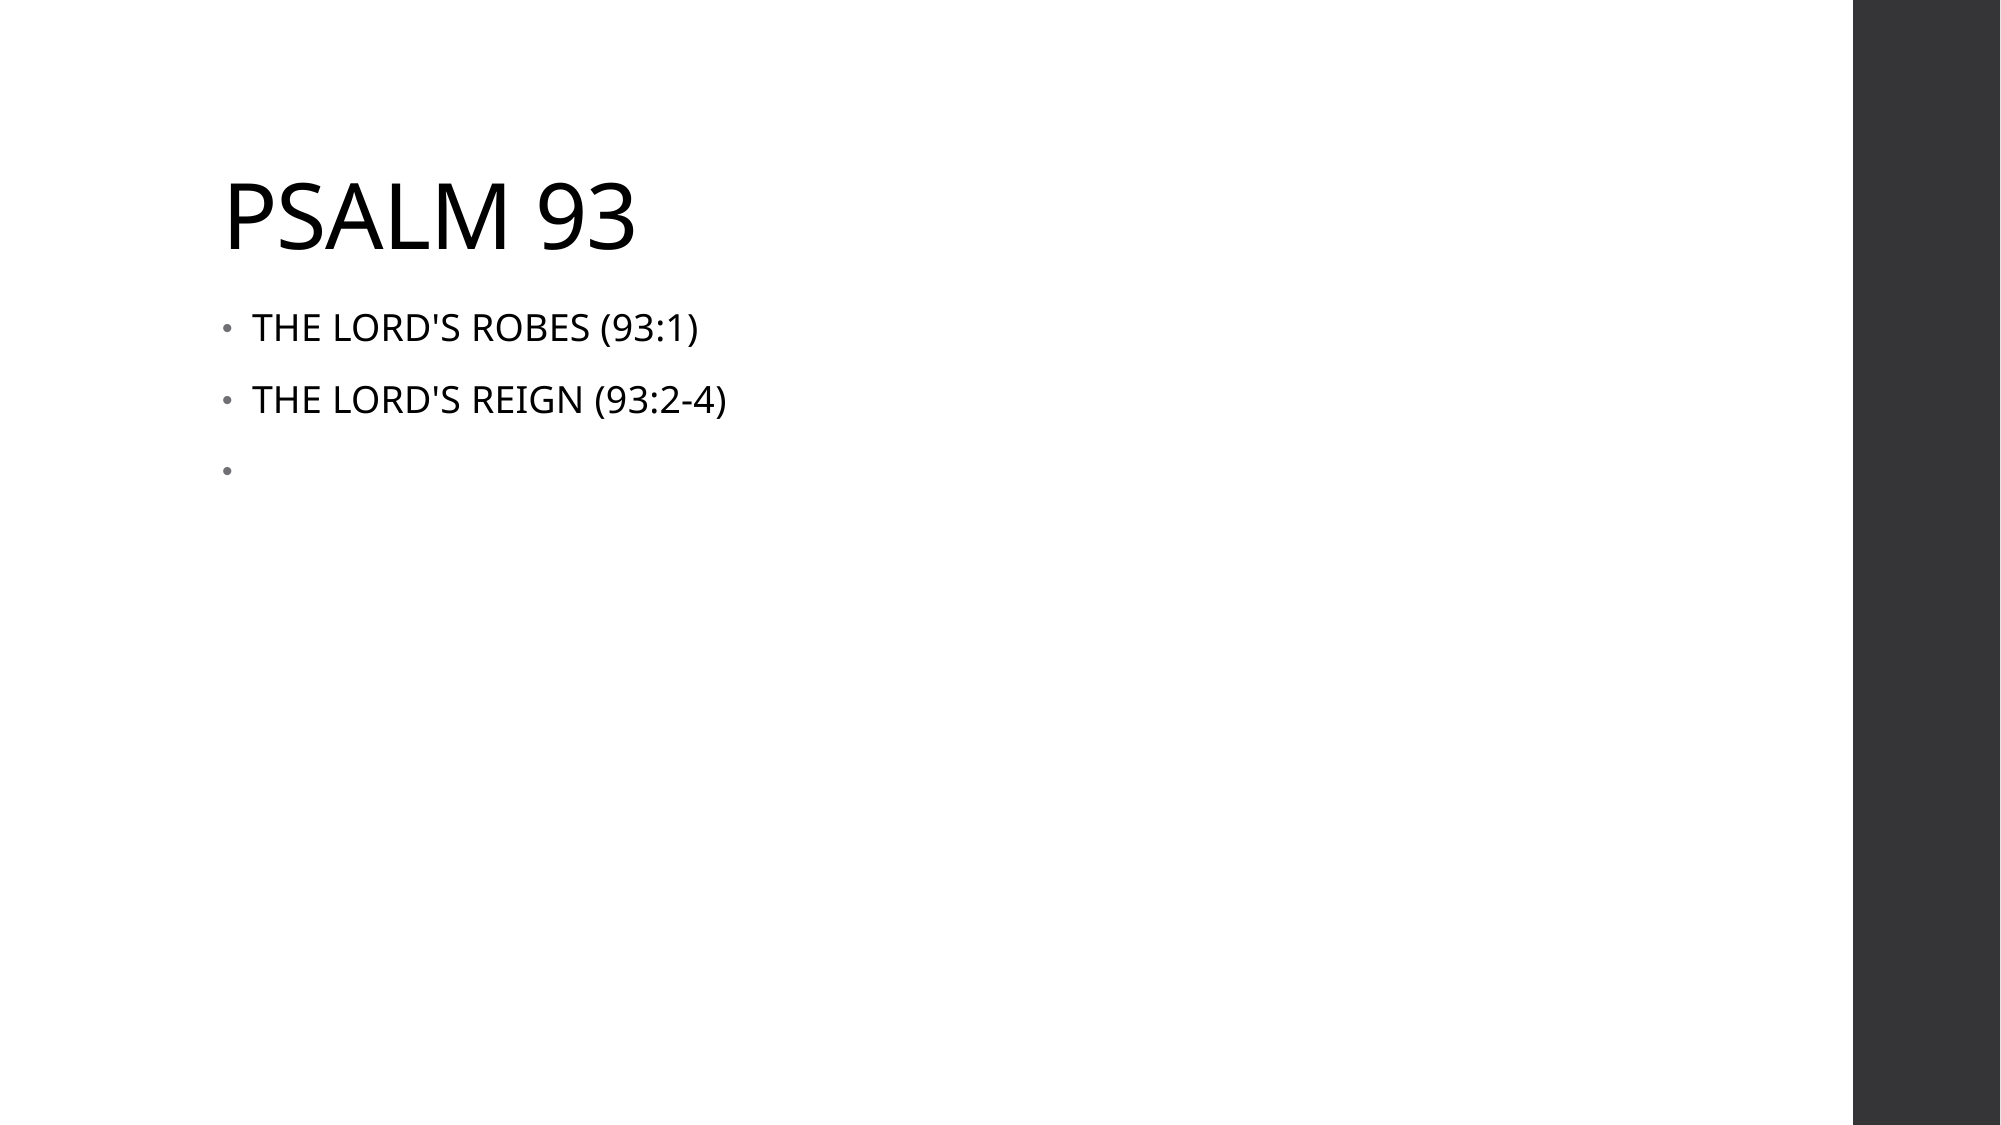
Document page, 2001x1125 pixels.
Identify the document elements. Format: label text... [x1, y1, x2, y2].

list THE LORD'S ROBES (93:1) THE LORD'S REIGN (93:2-4) [206, 299, 1617, 1014]
title PSALM 93 [206, 60, 1797, 278]
